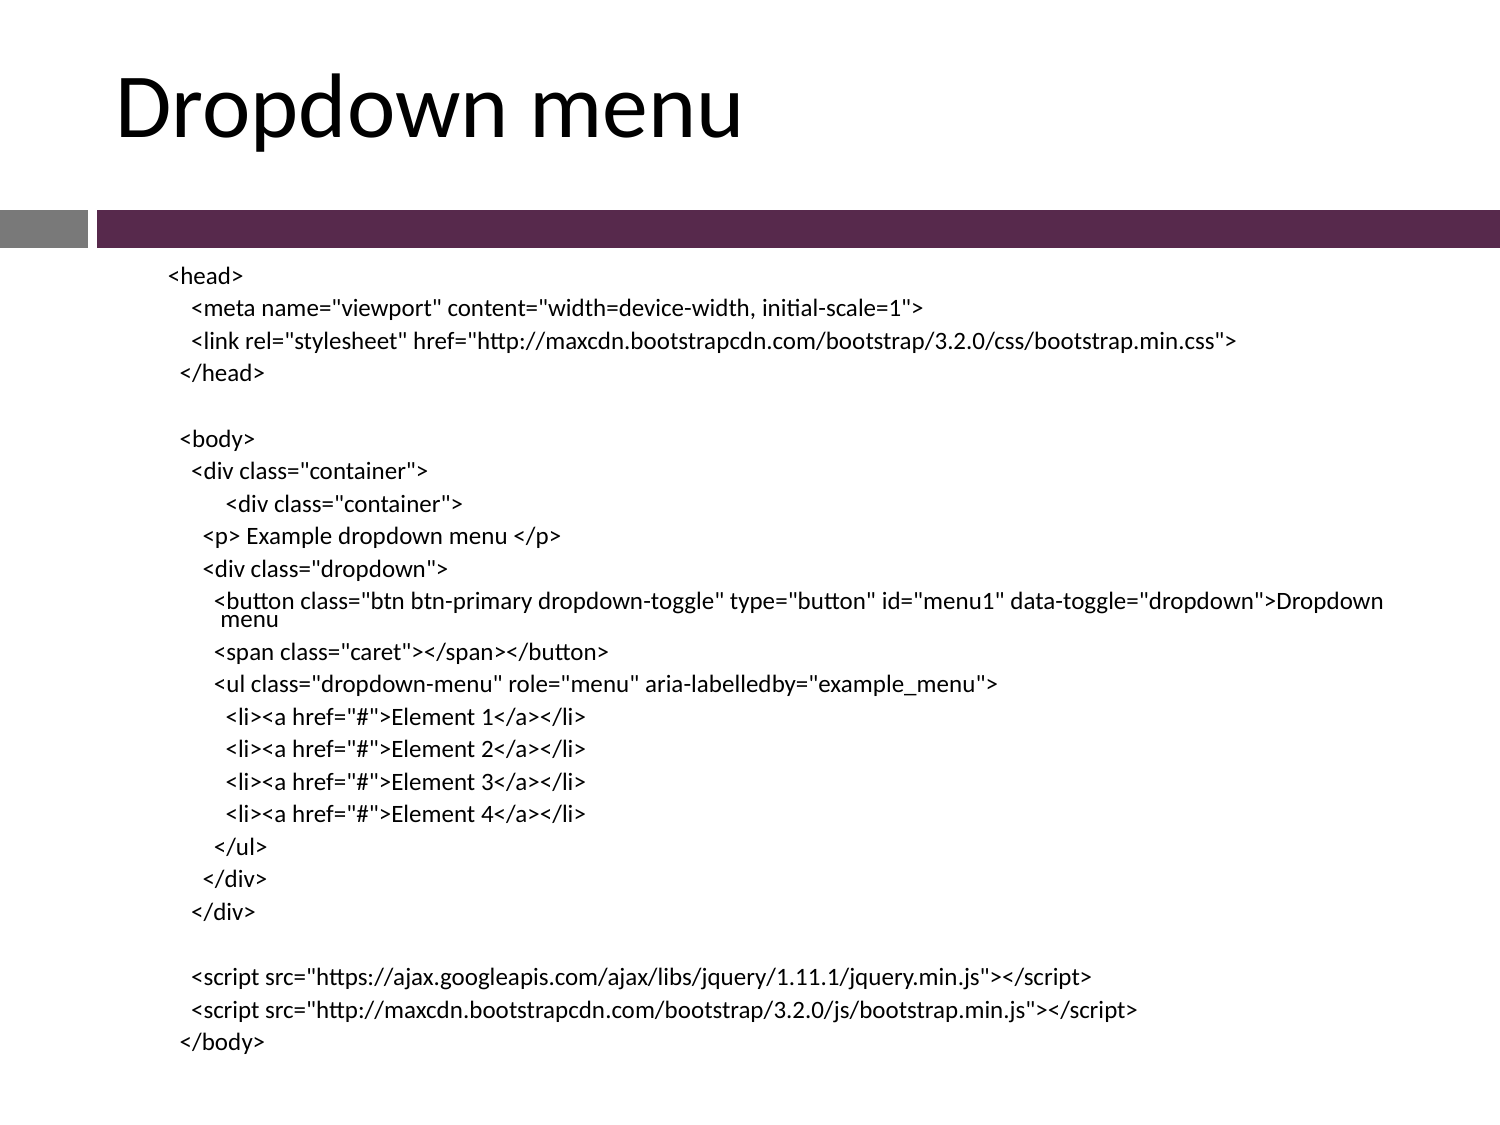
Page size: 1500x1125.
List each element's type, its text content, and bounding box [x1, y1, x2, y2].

title Dropdown menu [100, 19, 1438, 182]
list <head> <meta name="viewport" content="width=device-width, initial-scale=1"> <link rel="stylesheet" href="http://maxcdn.bootstrapcdn.com/bootstrap/3.2.0/css/bootstrap.min.css"> </head> <body> <div class="container"> <div class="container"> <p> Example dropdown menu </p> <div class="dropdown"> <button class="btn btn-primary dropdown-toggle" type="button" id="menu1" data-toggle="dropdown">Dropdown menu <span class="caret"></span></button> <ul class="dropdown-menu" role="menu" aria-labelledby="example_menu"> <li><a href="#">Element 1</a></li> <li><a href="#">Element 2</a></li> <li><a href="#">Element 3</a></li> <li><a href="#">Element 4</a></li> </ul> </div> </div> <script src="https://ajax.googleapis.com/ajax/libs/jquery/1.11.1/jquery.min.js"></script> <script src="http://maxcdn.bootstrapcdn.com/bootstrap/3.2.0/js/bootstrap.min.js"></script> </body> [100, 262, 1438, 1125]
